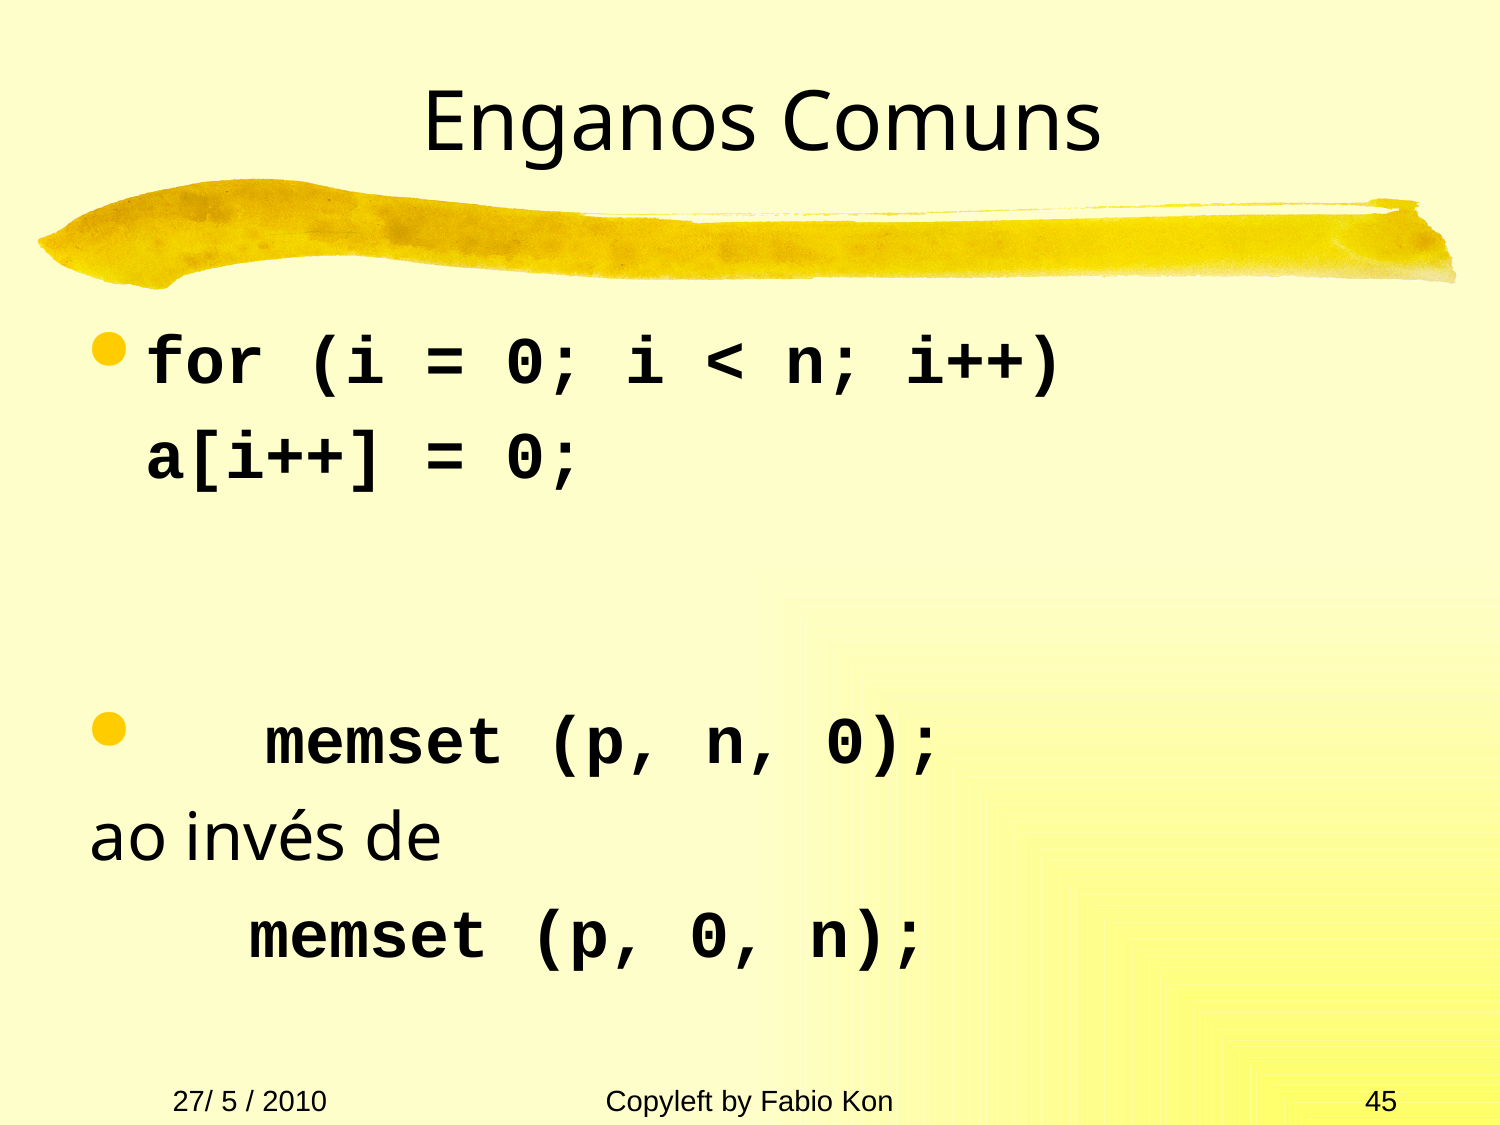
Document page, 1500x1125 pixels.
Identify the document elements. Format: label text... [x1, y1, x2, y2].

title Enganos Comuns [125, 12, 1401, 175]
list for (i = 0; i < n; i++) a[i++] = 0; memset (p, n, 0); ao invés de memset (p, 0, n); [74, 309, 1417, 994]
picture [24, 174, 1463, 297]
